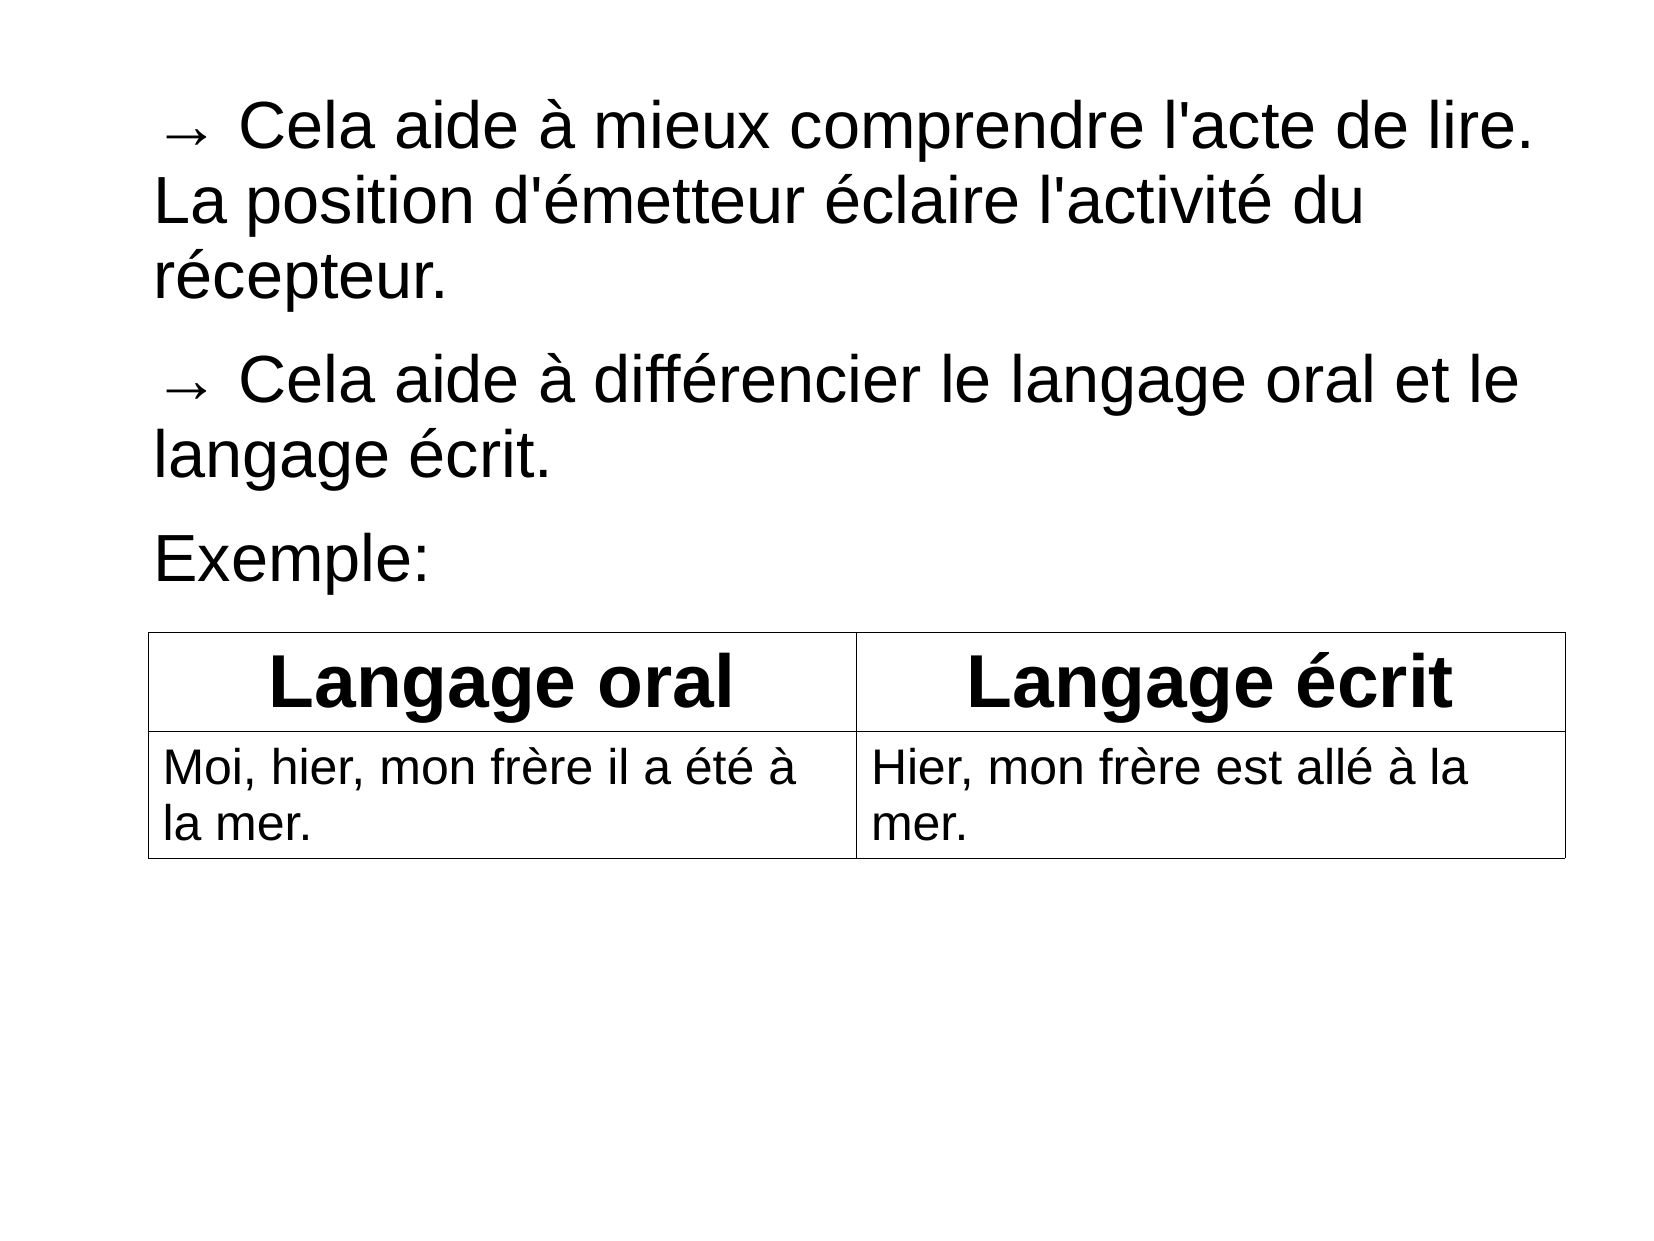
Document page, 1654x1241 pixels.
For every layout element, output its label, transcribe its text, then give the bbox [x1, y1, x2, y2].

table_header Langage écrit [857, 633, 1565, 731]
list → Cela aide à mieux comprendre l'acte de lire. La position d'émetteur éclaire l'activité du récepteur. → Cela aide à différencier le langage oral et le langage écrit. Exemple: [82, 88, 1571, 1109]
table_cell Hier, mon frère est allé à la mer. [857, 732, 1565, 858]
table_cell Moi, hier, mon frère il a été à la mer. [149, 732, 856, 858]
table_header Langage oral [149, 633, 856, 731]
